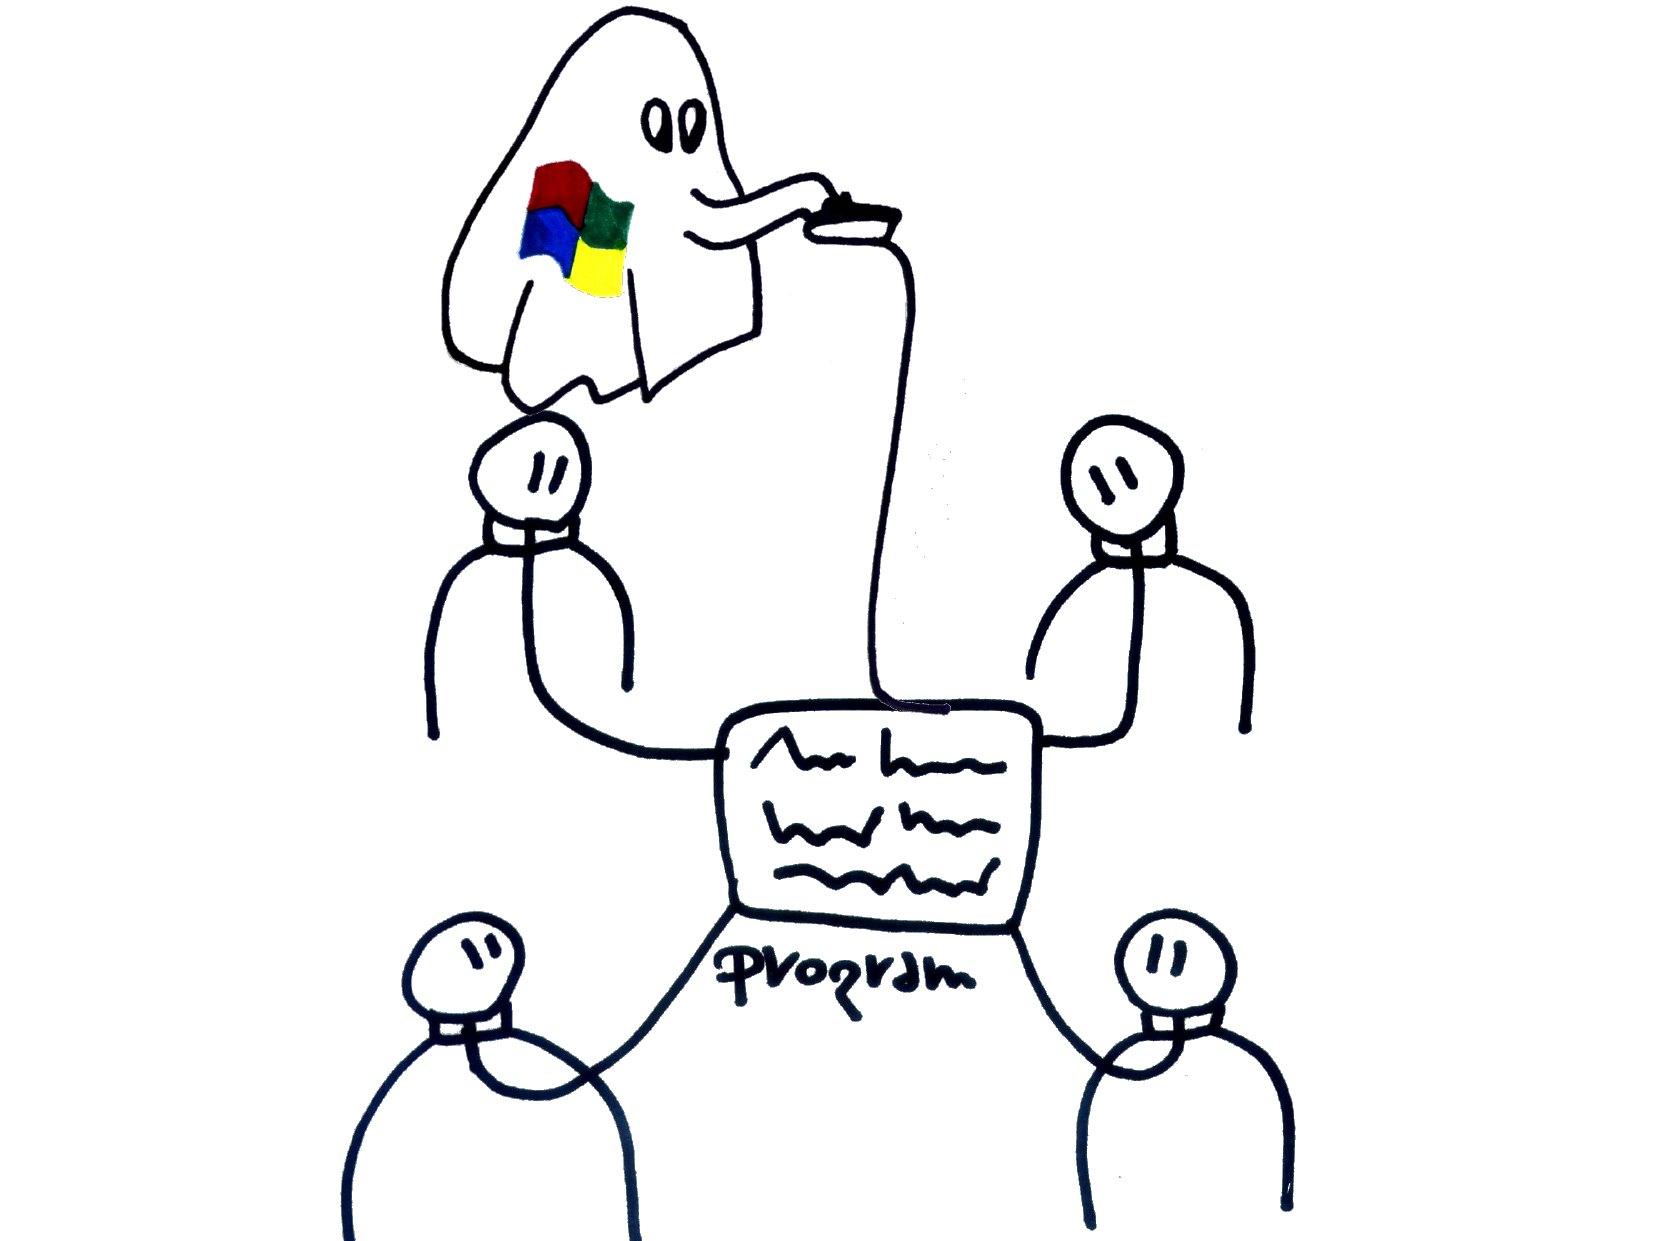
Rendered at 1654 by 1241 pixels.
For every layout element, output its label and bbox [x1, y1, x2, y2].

picture [241, 0, 1394, 1241]
